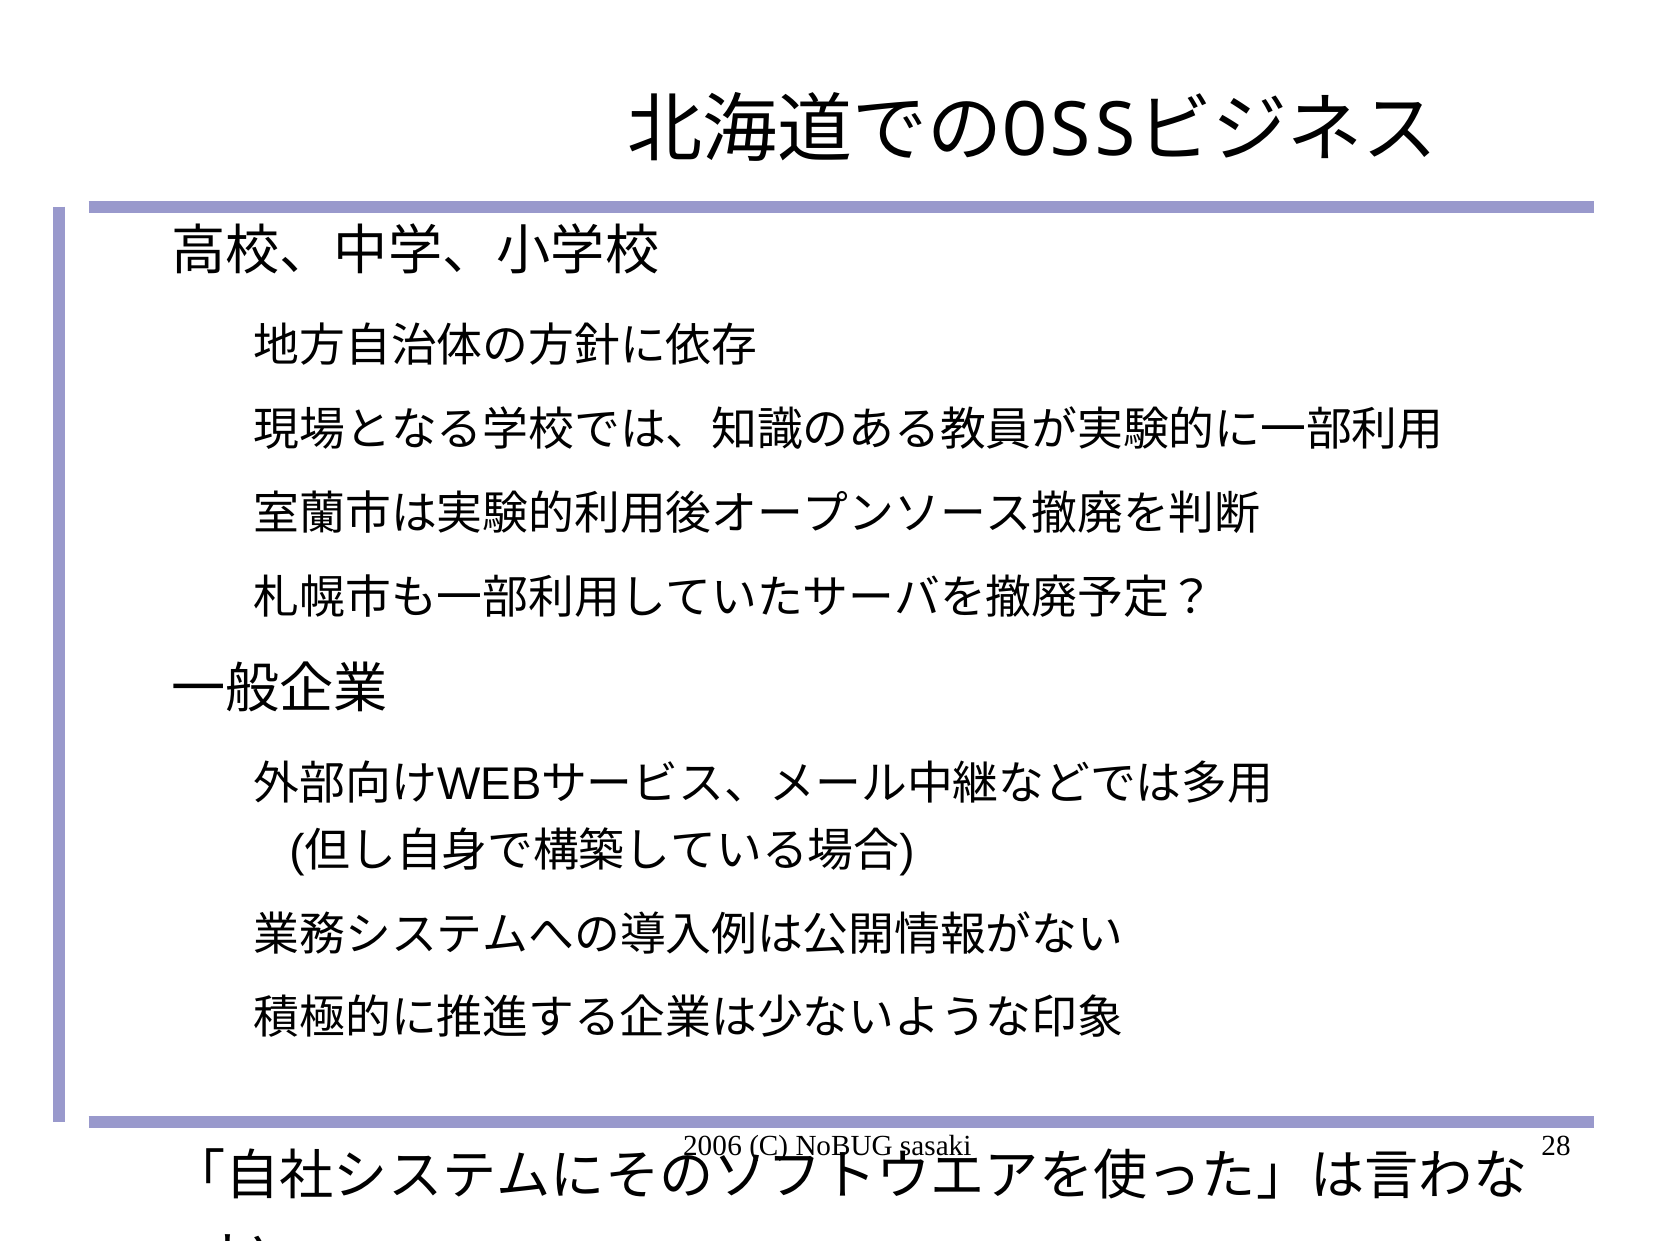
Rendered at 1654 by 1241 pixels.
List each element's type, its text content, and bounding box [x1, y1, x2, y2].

list 高校、中学、小学校 地方自治体の方針に依存 現場となる学校では、知識のある教員が実験的に一部利用 室蘭市は実験的利用後オープンソース撤廃を判断 札幌市も一部利用していたサーバを撤廃予定？ 一般企業 外部向けWEBサービス、メール中継などでは多用 (但し自身で構築している場合) 業務システムへの導入例は公開情報がない 積極的に推進する企業は少ないような印象 「自社システムにそのソフトウエアを使った」は言わない 明確な資料はない [76, 206, 1565, 1123]
title 北海道でのOSSビジネス [501, 59, 1563, 187]
